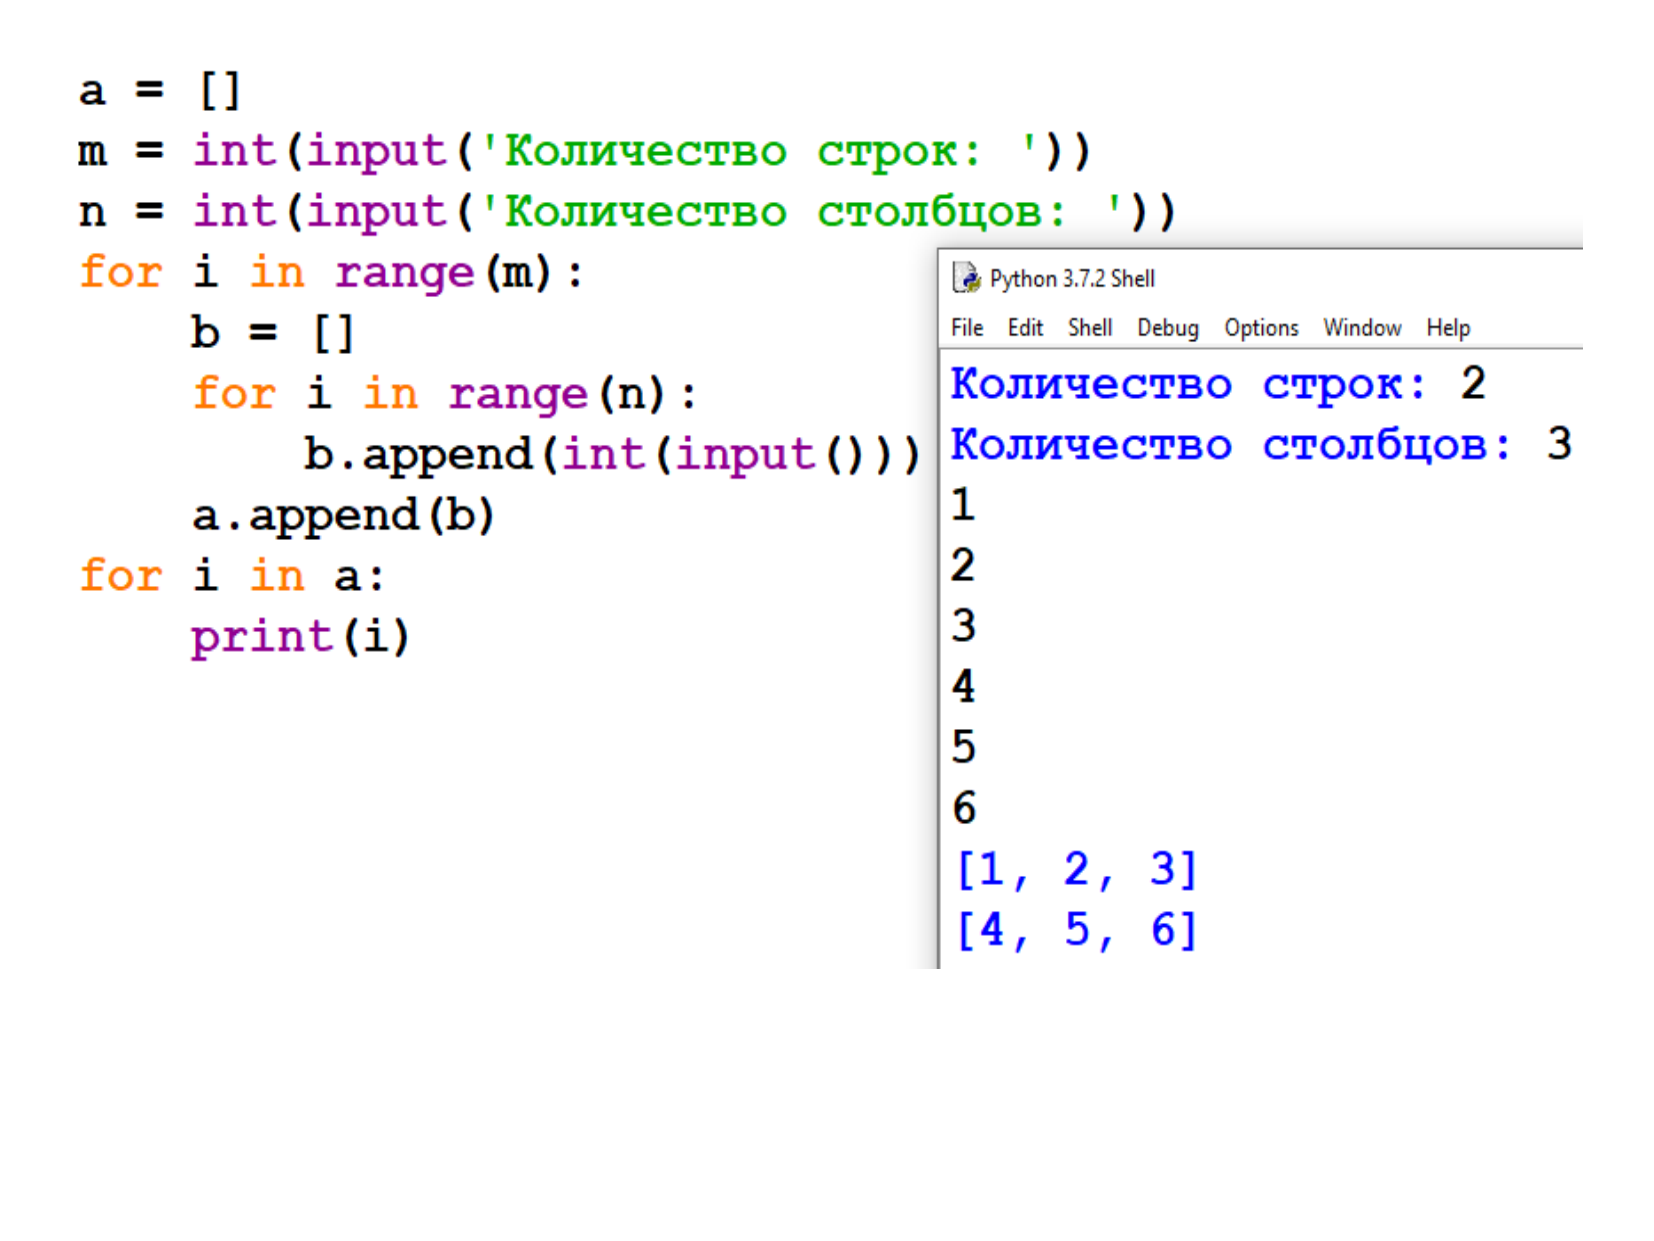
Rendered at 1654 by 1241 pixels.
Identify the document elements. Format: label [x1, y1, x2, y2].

picture [70, 58, 1583, 969]
